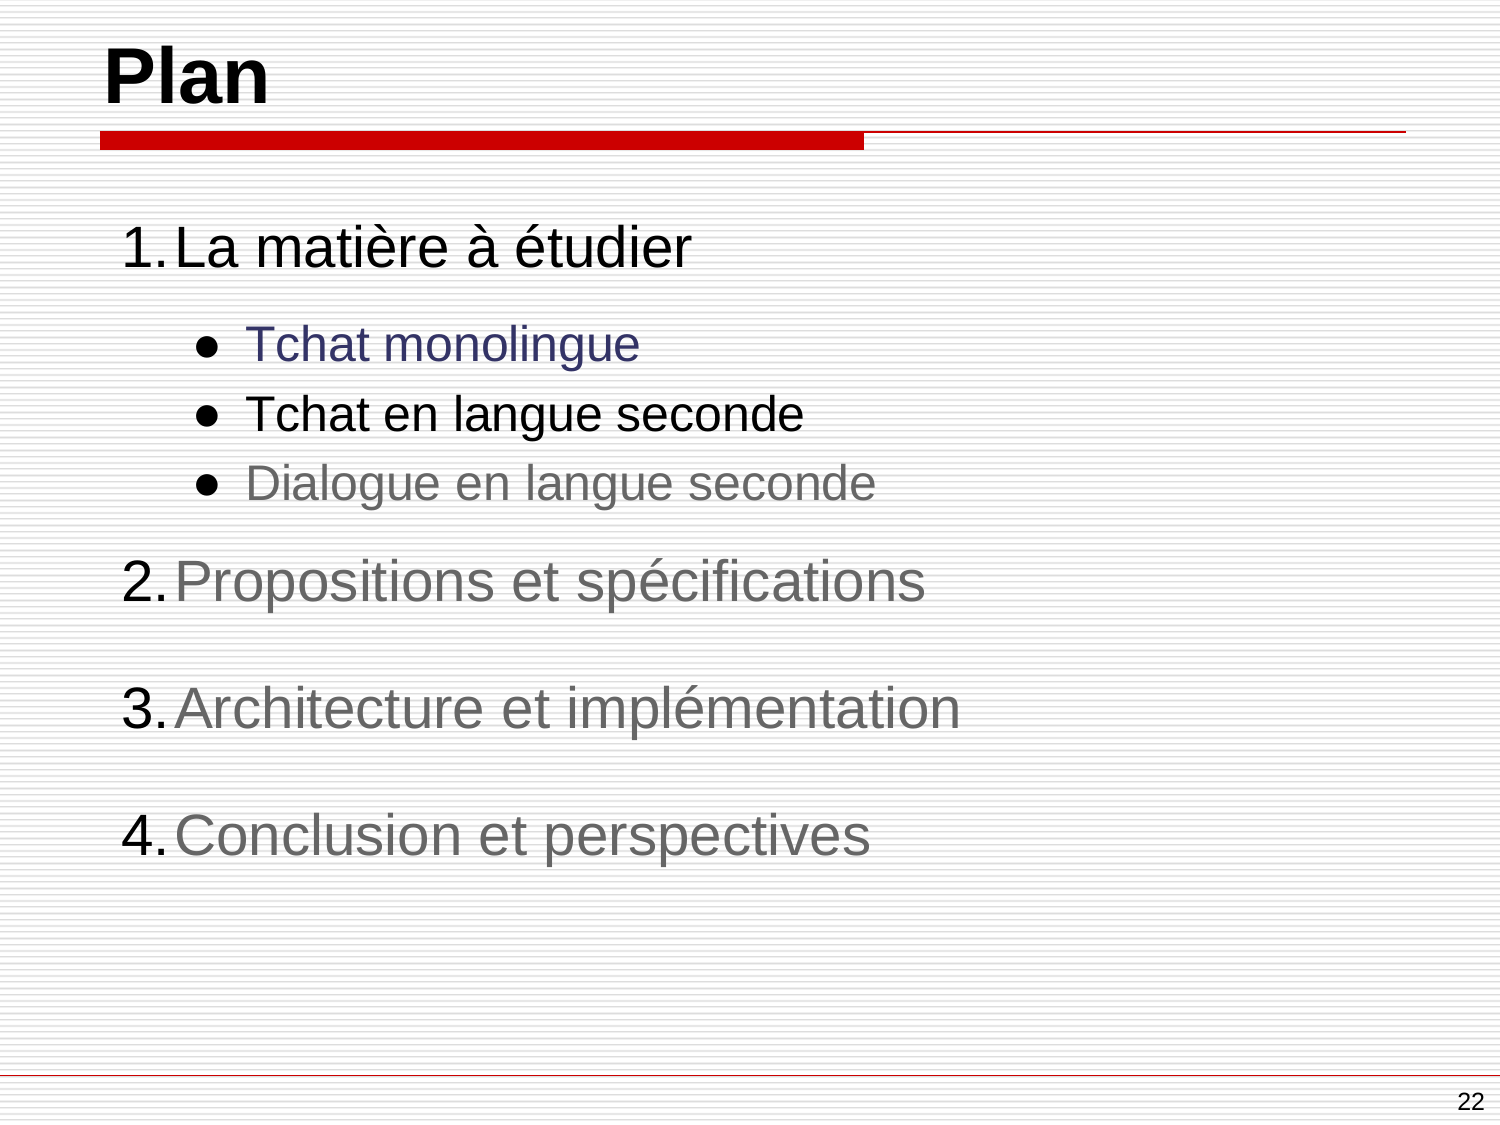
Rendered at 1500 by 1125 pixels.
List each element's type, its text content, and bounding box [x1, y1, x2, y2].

list La matière à étudier Tchat monolingue Tchat en langue seconde Dialogue en langue seconde Propositions et spécifications Architecture et implémentation Conclusion et perspectives [88, 206, 1418, 1045]
picture [0, 0, 1500, 1075]
title Plan [88, 24, 1418, 129]
picture [0, 1076, 1500, 1125]
